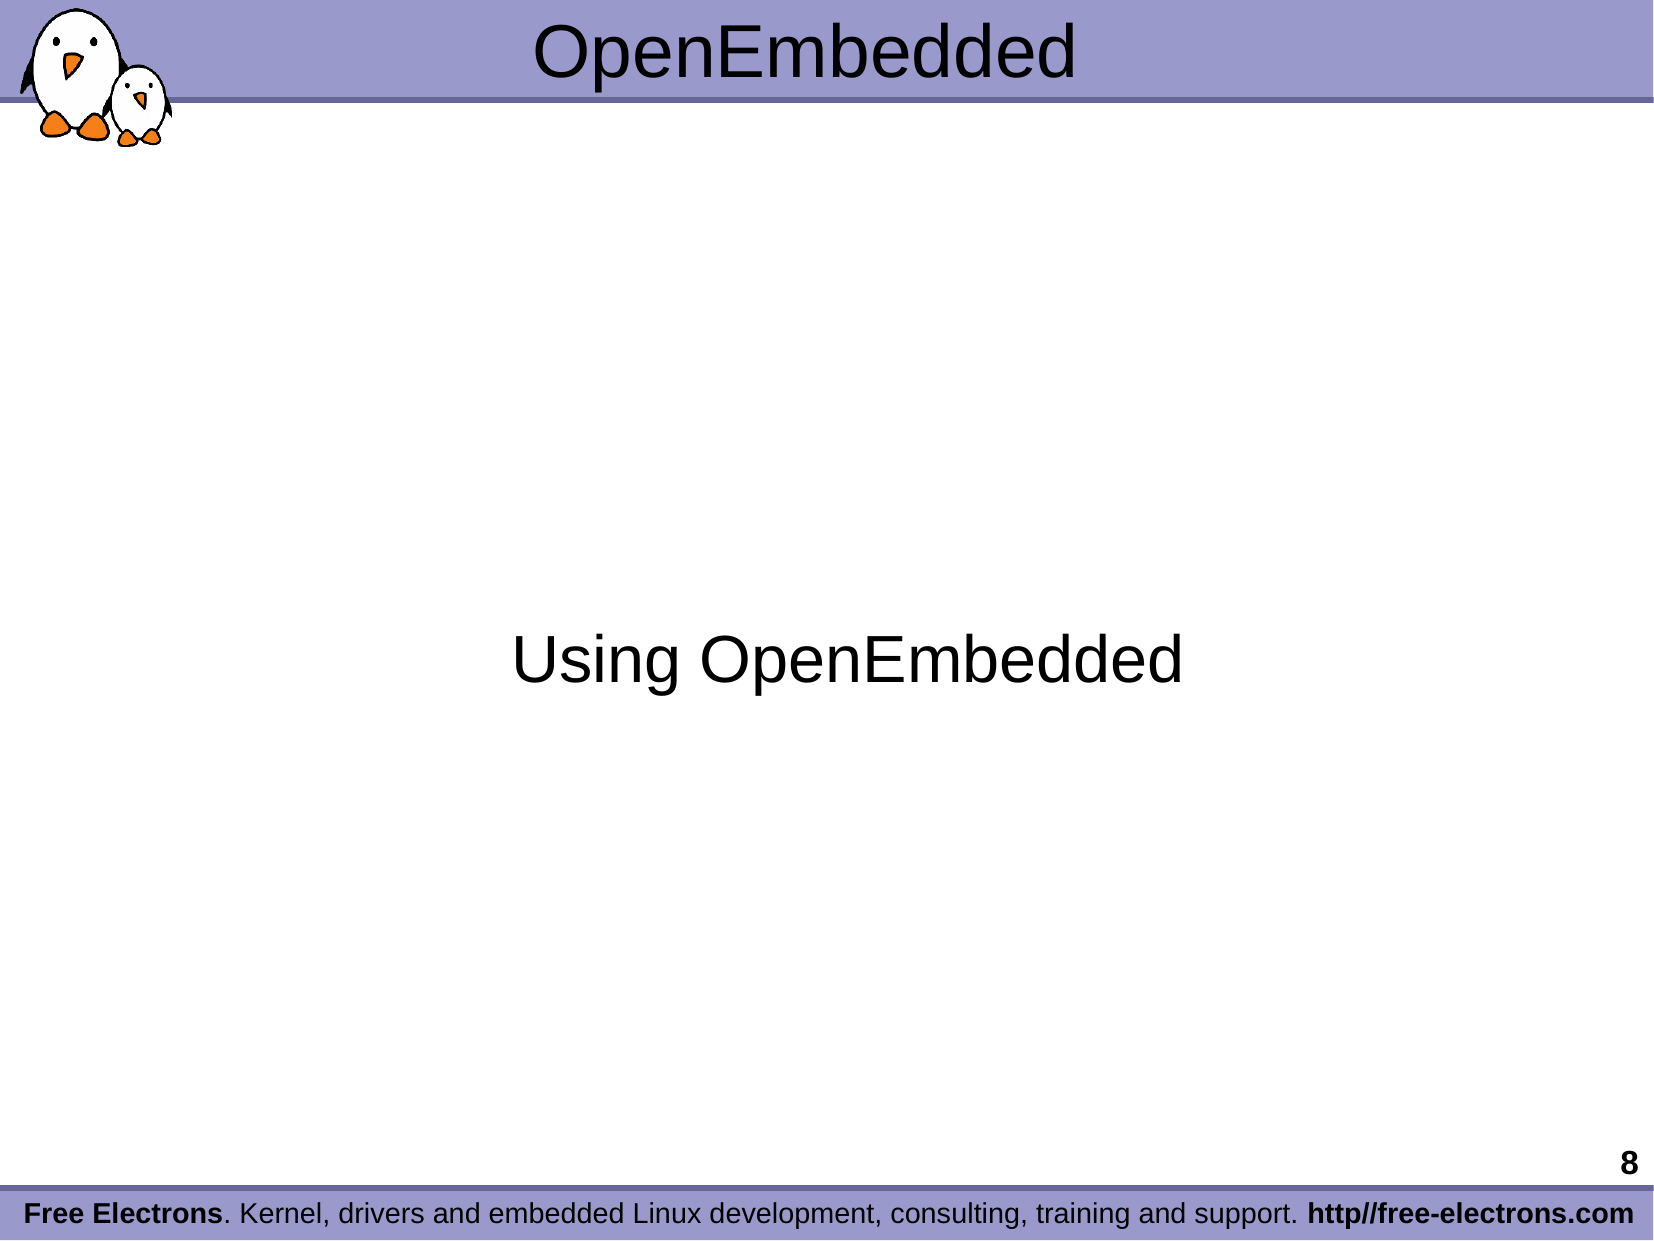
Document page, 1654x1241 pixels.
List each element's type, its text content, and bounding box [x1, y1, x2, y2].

picture [20, 8, 172, 147]
subtitle Using OpenEmbedded [68, 201, 1592, 1118]
title OpenEmbedded [60, 0, 1551, 104]
